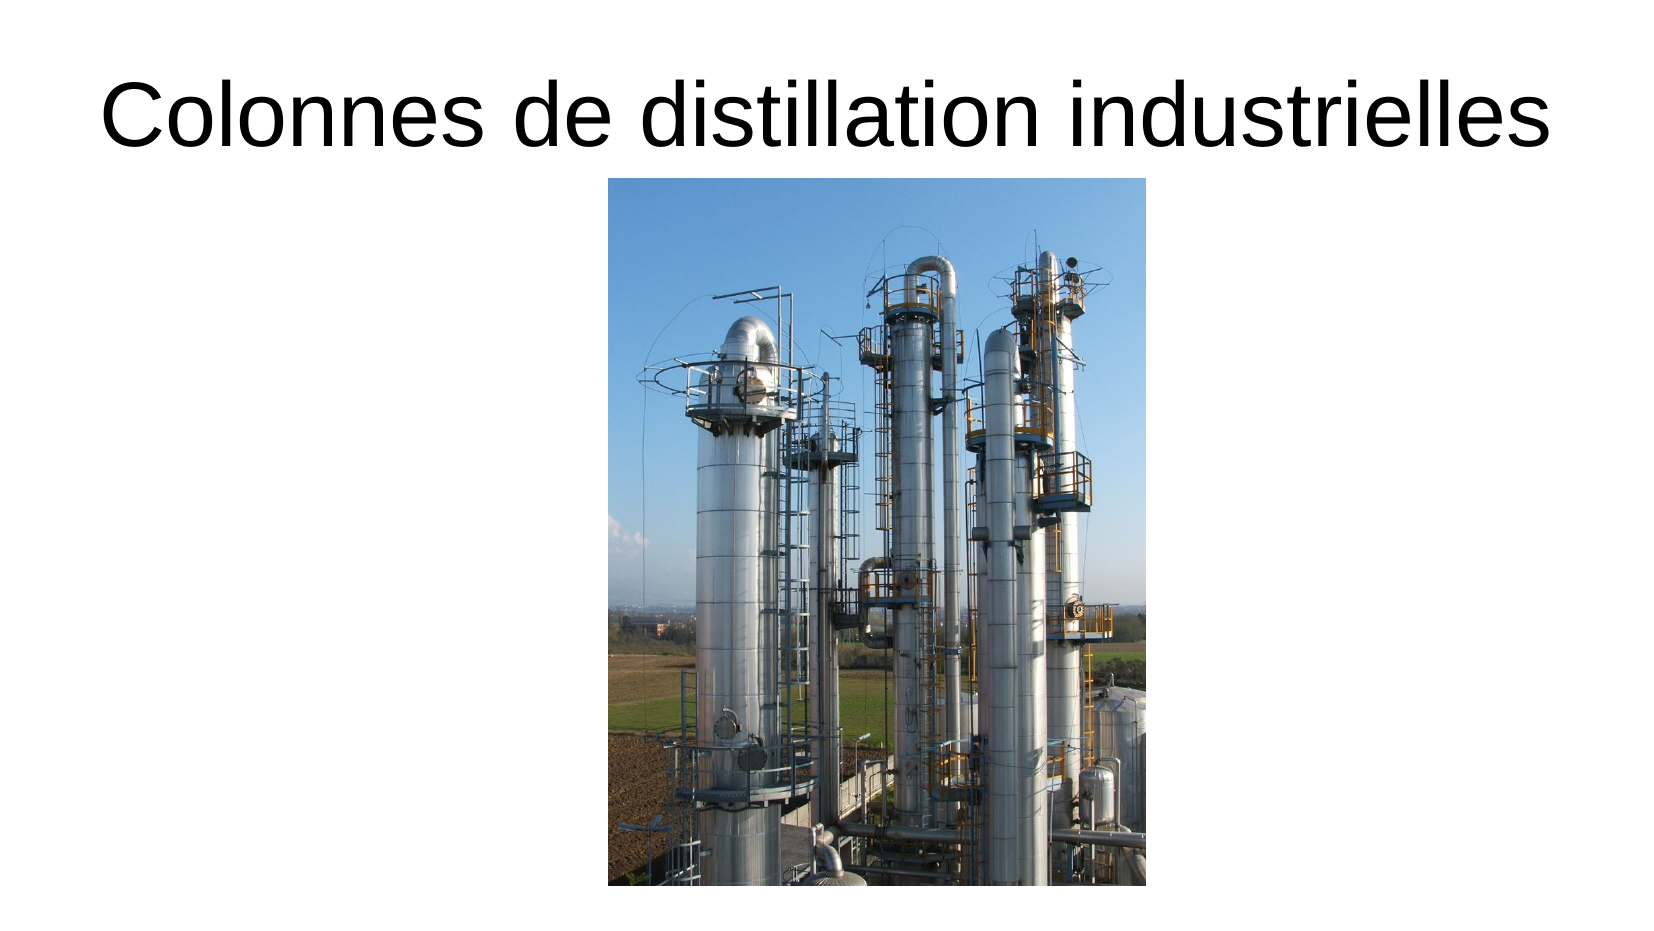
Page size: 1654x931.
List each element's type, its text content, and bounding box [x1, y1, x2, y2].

title Colonnes de distillation industrielles [82, 37, 1571, 193]
picture [608, 178, 1146, 886]
